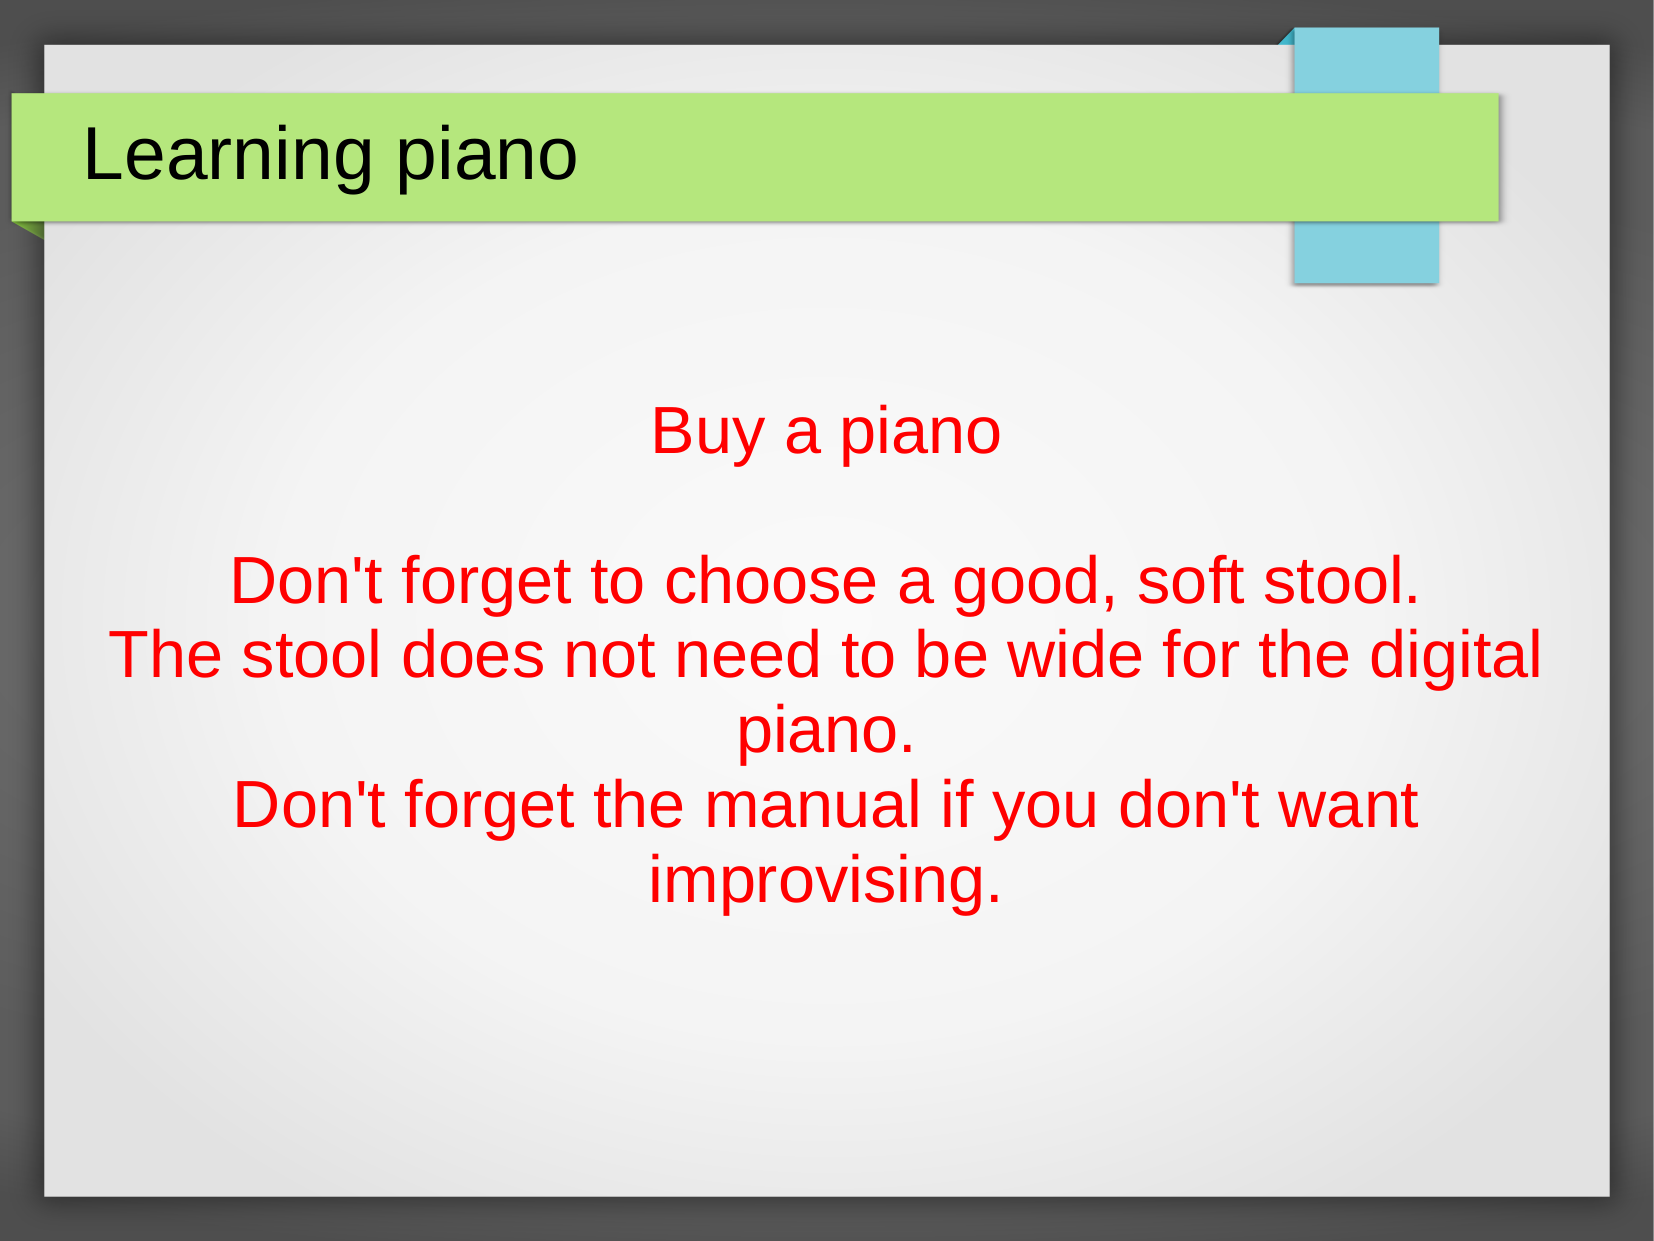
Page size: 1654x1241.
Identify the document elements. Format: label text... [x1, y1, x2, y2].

title Learning piano [82, 94, 1264, 213]
subtitle Buy a piano Don't forget to choose a good, soft stool. The stool does not need to be wide for the digital piano. Don't forget the manual if you don't want improvising. [82, 295, 1571, 1015]
picture [0, 0, 1654, 1241]
